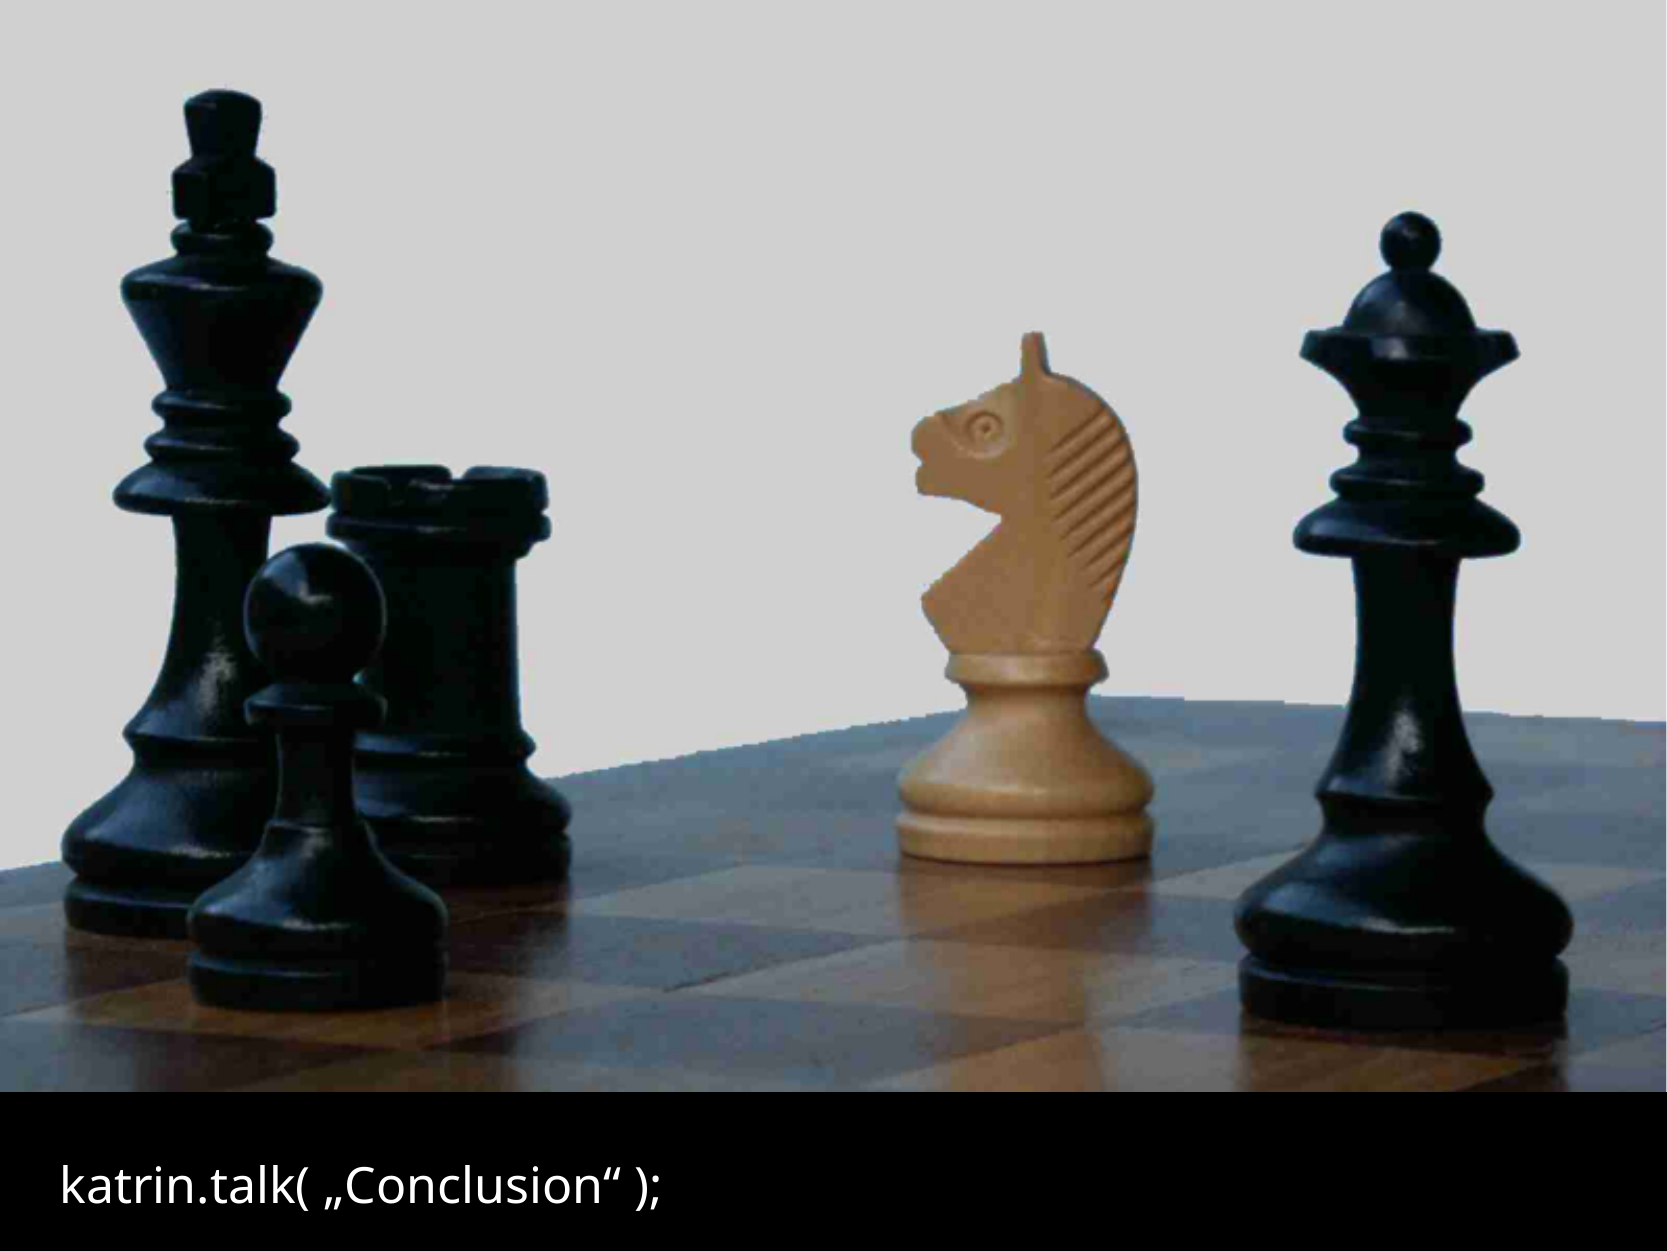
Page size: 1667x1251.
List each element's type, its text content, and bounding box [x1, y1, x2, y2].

text_box katrin.talk( „Conclusion“ ); [44, 1143, 1550, 1236]
picture [0, 0, 1667, 1092]
text_box [0, 1092, 1667, 1251]
